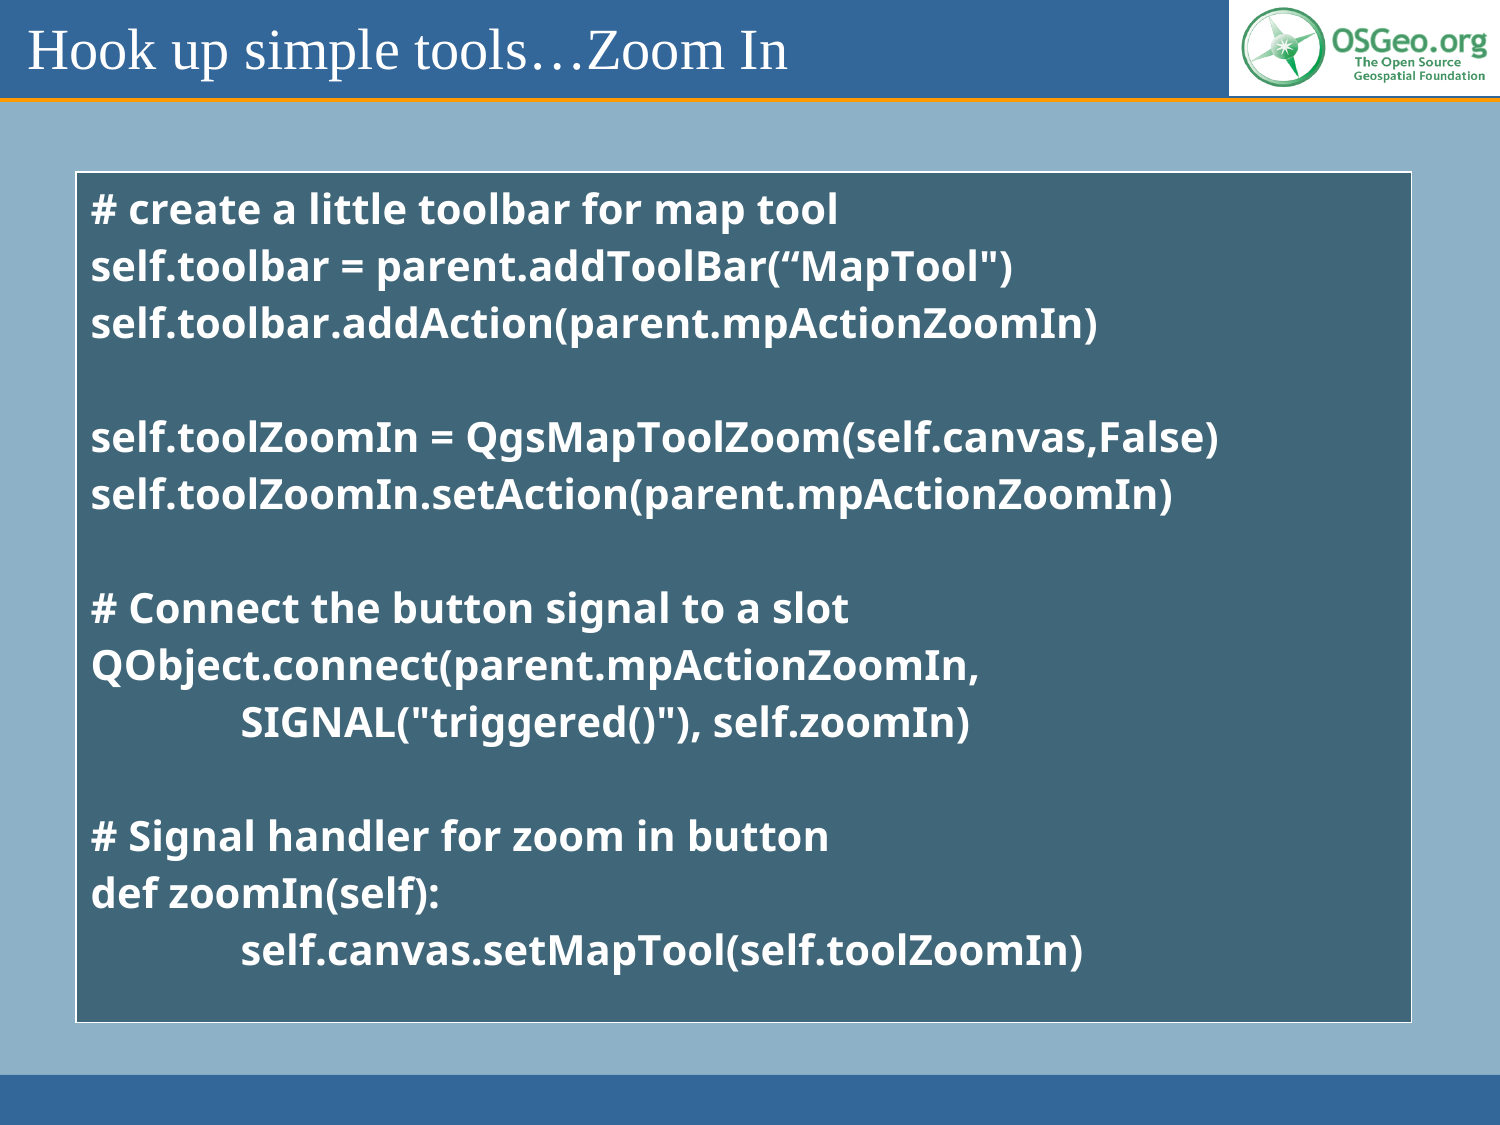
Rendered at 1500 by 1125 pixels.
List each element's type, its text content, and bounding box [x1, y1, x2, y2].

picture [1228, 0, 1500, 97]
text_box # create a little toolbar for map tool self.toolbar = parent.addToolBar(“MapTool") self.toolbar.addAction(parent.mpActionZoomIn) self.toolZoomIn = QgsMapToolZoom(self.canvas,False) self.toolZoomIn.setAction(parent.mpActionZoomIn) # Connect the button signal to a slot QObject.connect(parent.mpActionZoomIn, SIGNAL("triggered()"), self.zoomIn) # Signal handler for zoom in button def zoomIn(self): self.canvas.setMapTool(self.toolZoomIn) [75, 171, 1412, 1023]
title Hook up simple tools…Zoom In [12, 0, 1091, 100]
